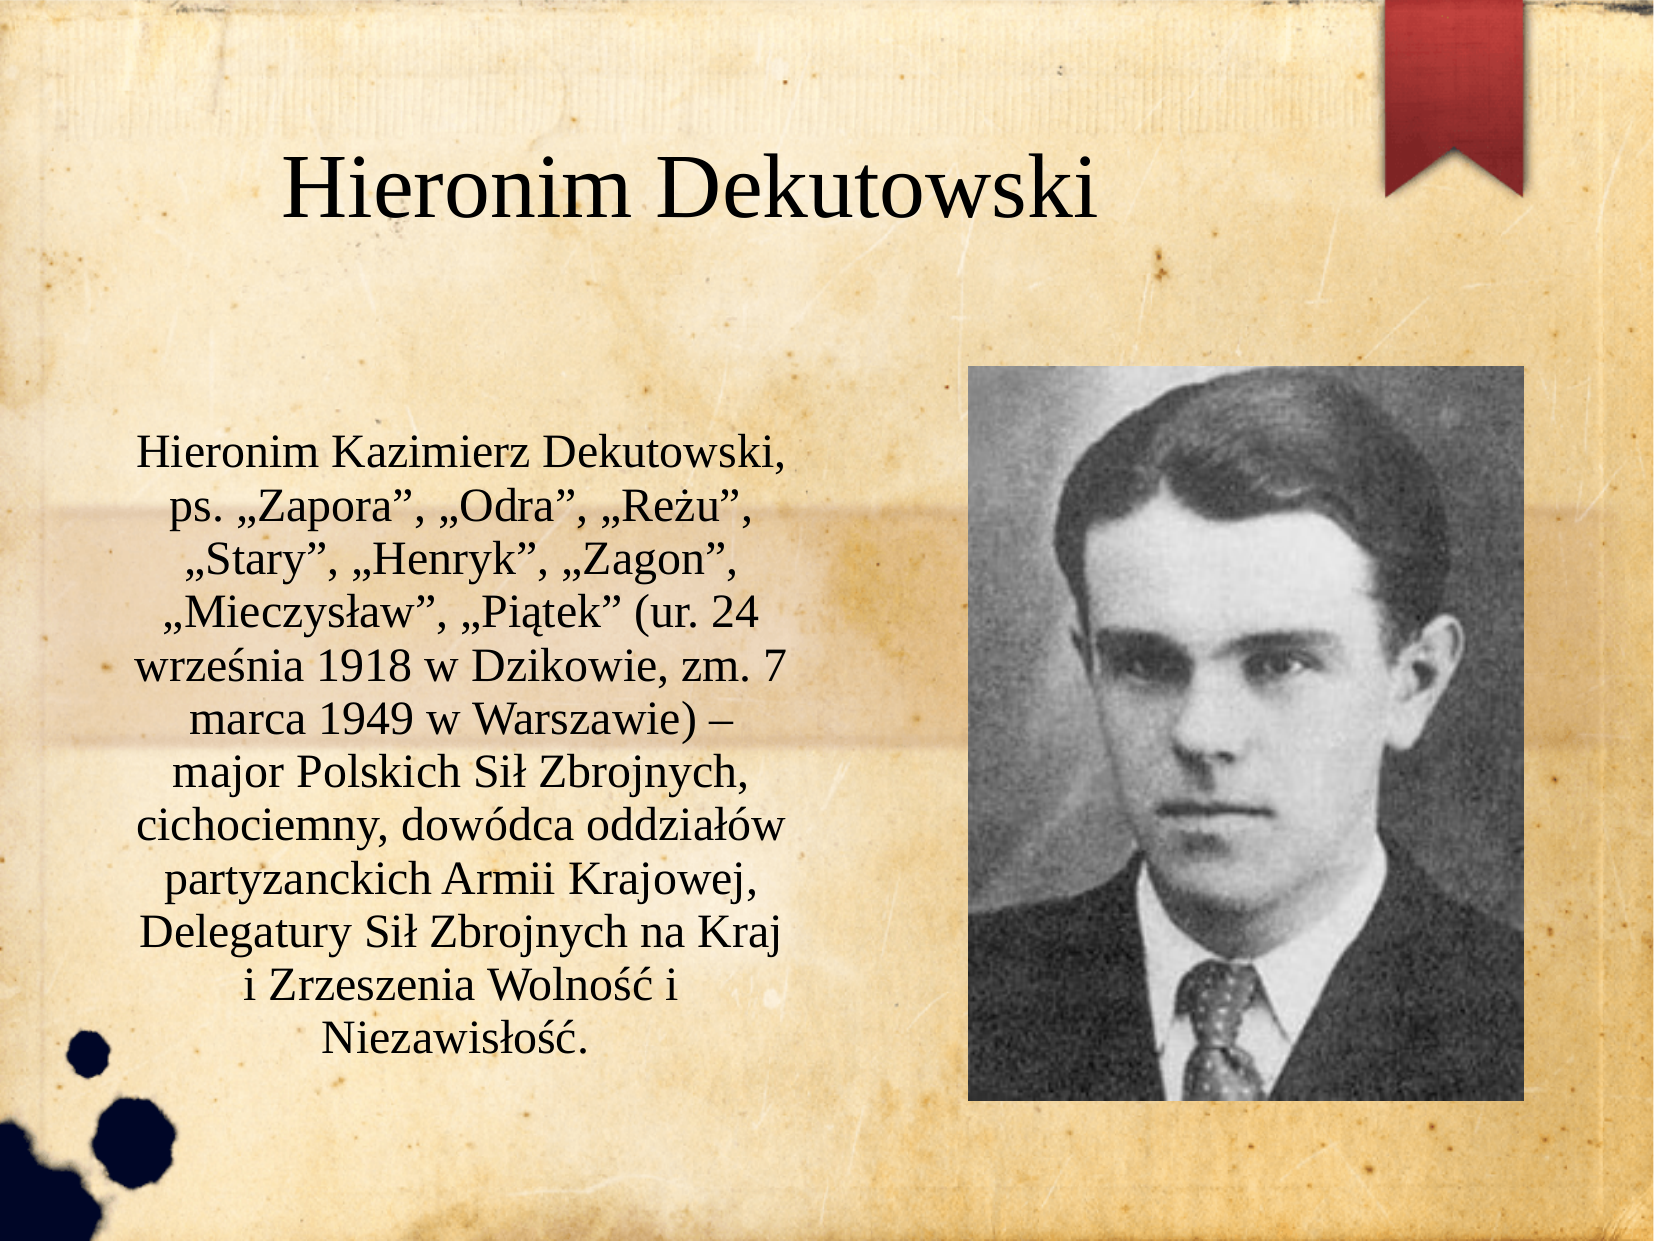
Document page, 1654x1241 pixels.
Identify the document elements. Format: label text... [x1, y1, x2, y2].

list Hieronim Kazimierz Dekutowski, ps. „Zapora”, „Odra”, „Reżu”, „Stary”, „Henryk”, „Zagon”, „Mieczysław”, „Piątek” (ur. 24 września 1918 w Dzikowie, zm. 7 marca 1949 w Warszawie) – major Polskich Sił Zbrojnych, cichociemny, dowódca oddziałów partyzanckich Armii Krajowej, Delegatury Sił Zbrojnych na Kraj i Zrzeszenia Wolność i Niezawisłość. [81, 425, 792, 1123]
title Hieronim Dekutowski [35, 82, 1347, 290]
picture [0, 0, 1654, 1241]
